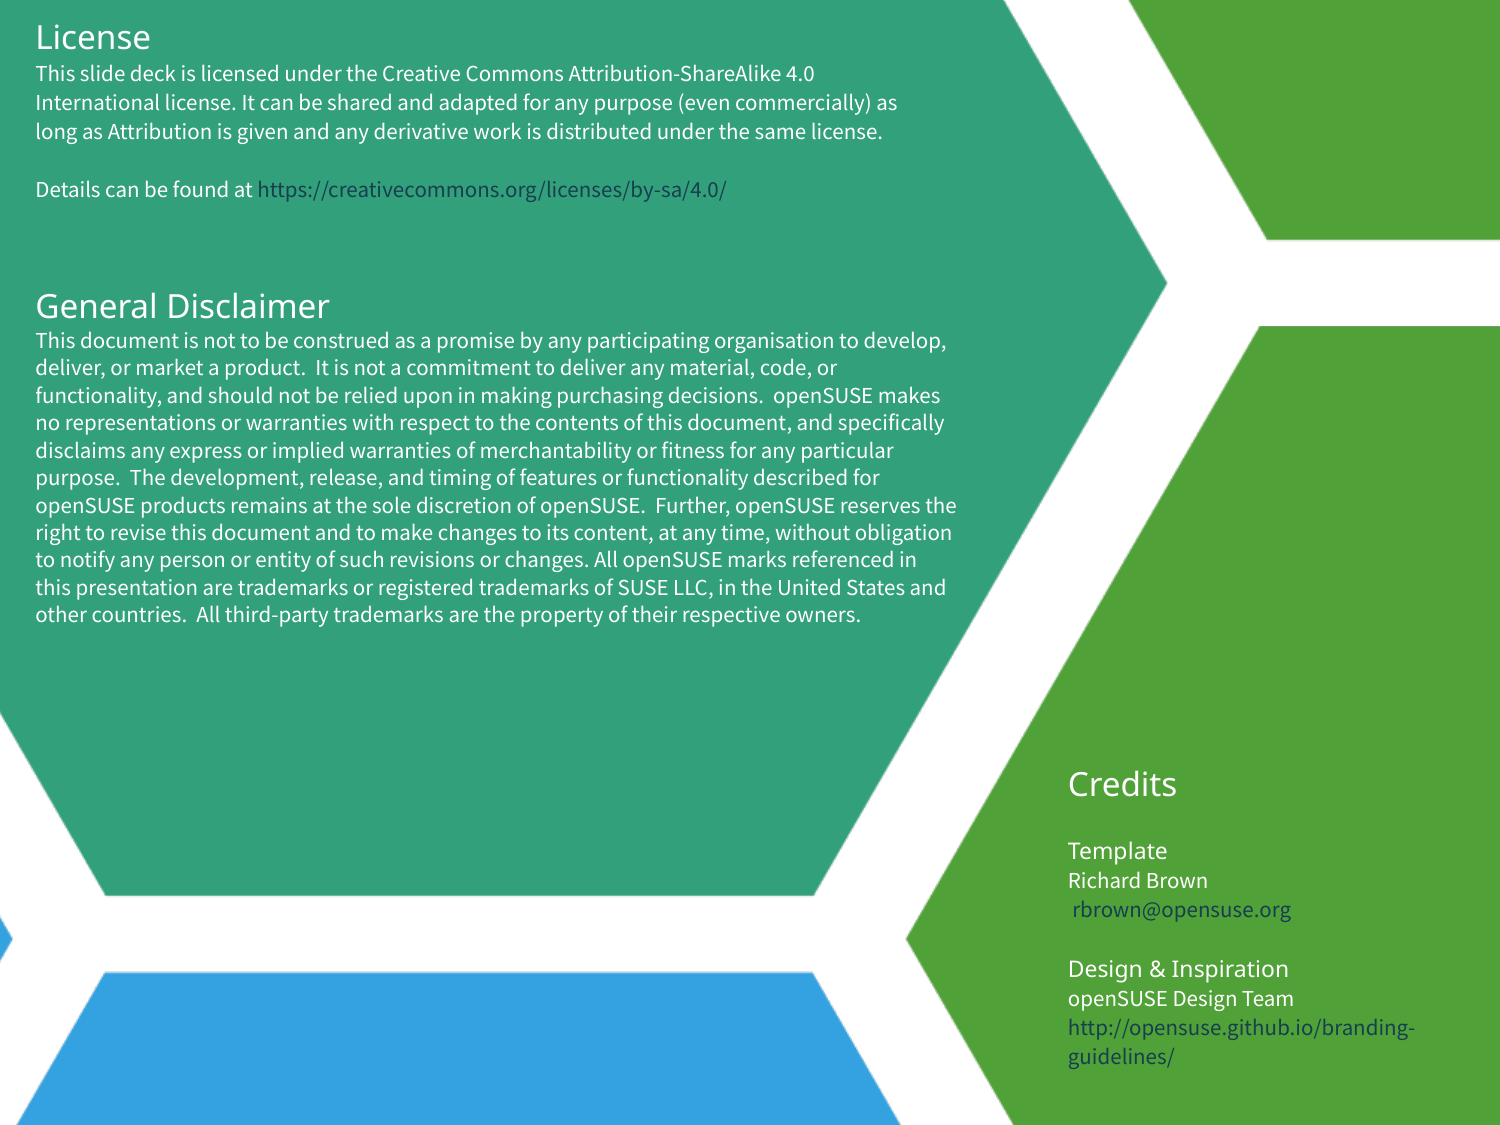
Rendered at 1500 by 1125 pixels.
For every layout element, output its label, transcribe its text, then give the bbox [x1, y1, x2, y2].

text_box License This slide deck is licensed under the Creative Commons Attribution-ShareAlike 4.0 International license. It can be shared and adapted for any purpose (even commercially) as long as Attribution is given and any derivative work is distributed under the same license. Details can be found at https://creativecommons.org/licenses/by-sa/4.0/ [20, 6, 918, 266]
picture [0, 0, 1500, 1125]
text_box Credits Template Richard Brown rbrown@opensuse.org Design & Inspiration openSUSE Design Team http://opensuse.github.io/branding-guidelines/ [1053, 753, 1491, 1074]
